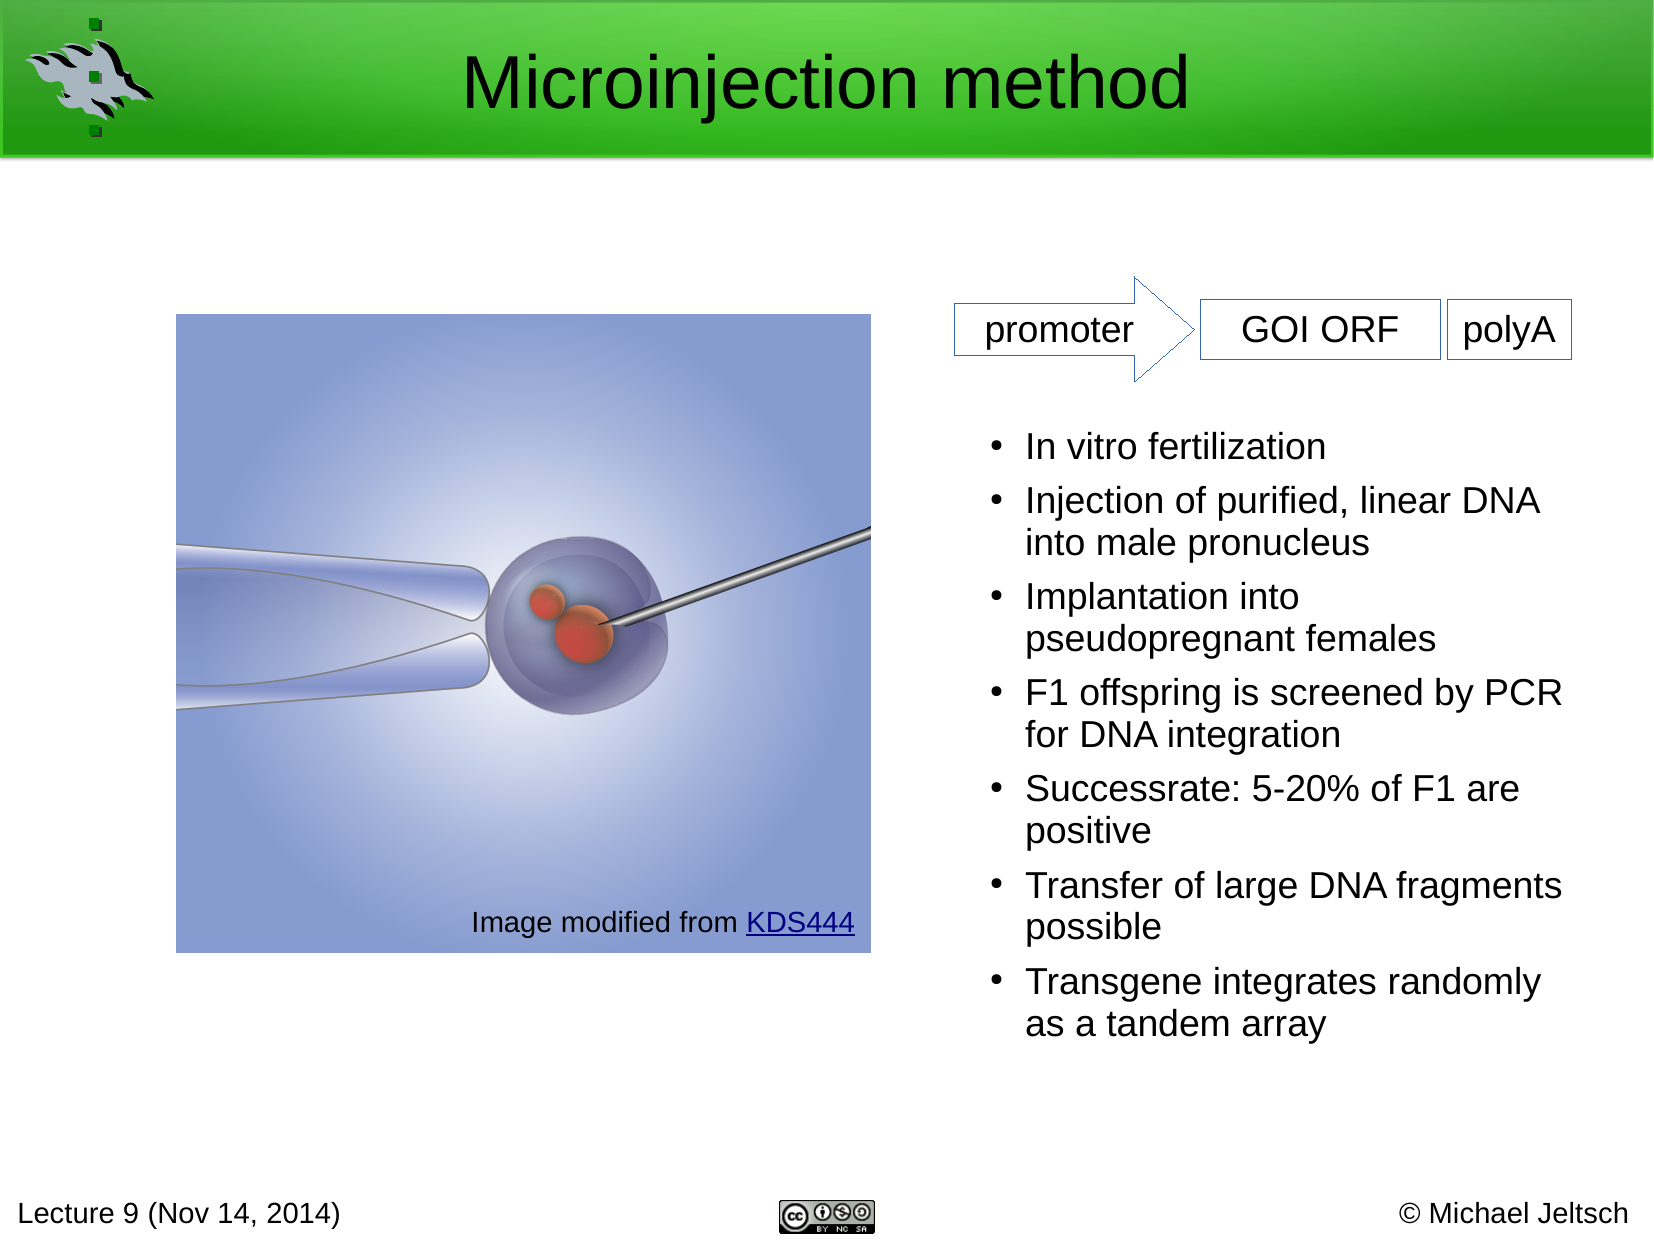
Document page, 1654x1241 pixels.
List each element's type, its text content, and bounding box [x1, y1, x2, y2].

text_box GOI ORF [1200, 299, 1441, 360]
text_box polyA [1447, 299, 1572, 360]
text_box In vitro fertilization Injection of purified, linear DNA into male pronucleus Implantation into pseudopregnant females F1 offspring is screened by PCR for DNA integration Successrate: 5-20% of F1 are positive Transfer of large DNA fragments possible Transgene integrates randomly as a tandem array [975, 418, 1591, 1052]
picture [176, 314, 871, 953]
title Microinjection method [259, 11, 1394, 154]
text_box promoter [954, 276, 1195, 382]
picture [779, 1200, 875, 1234]
text_box Image modified from KDS444 [456, 898, 870, 947]
